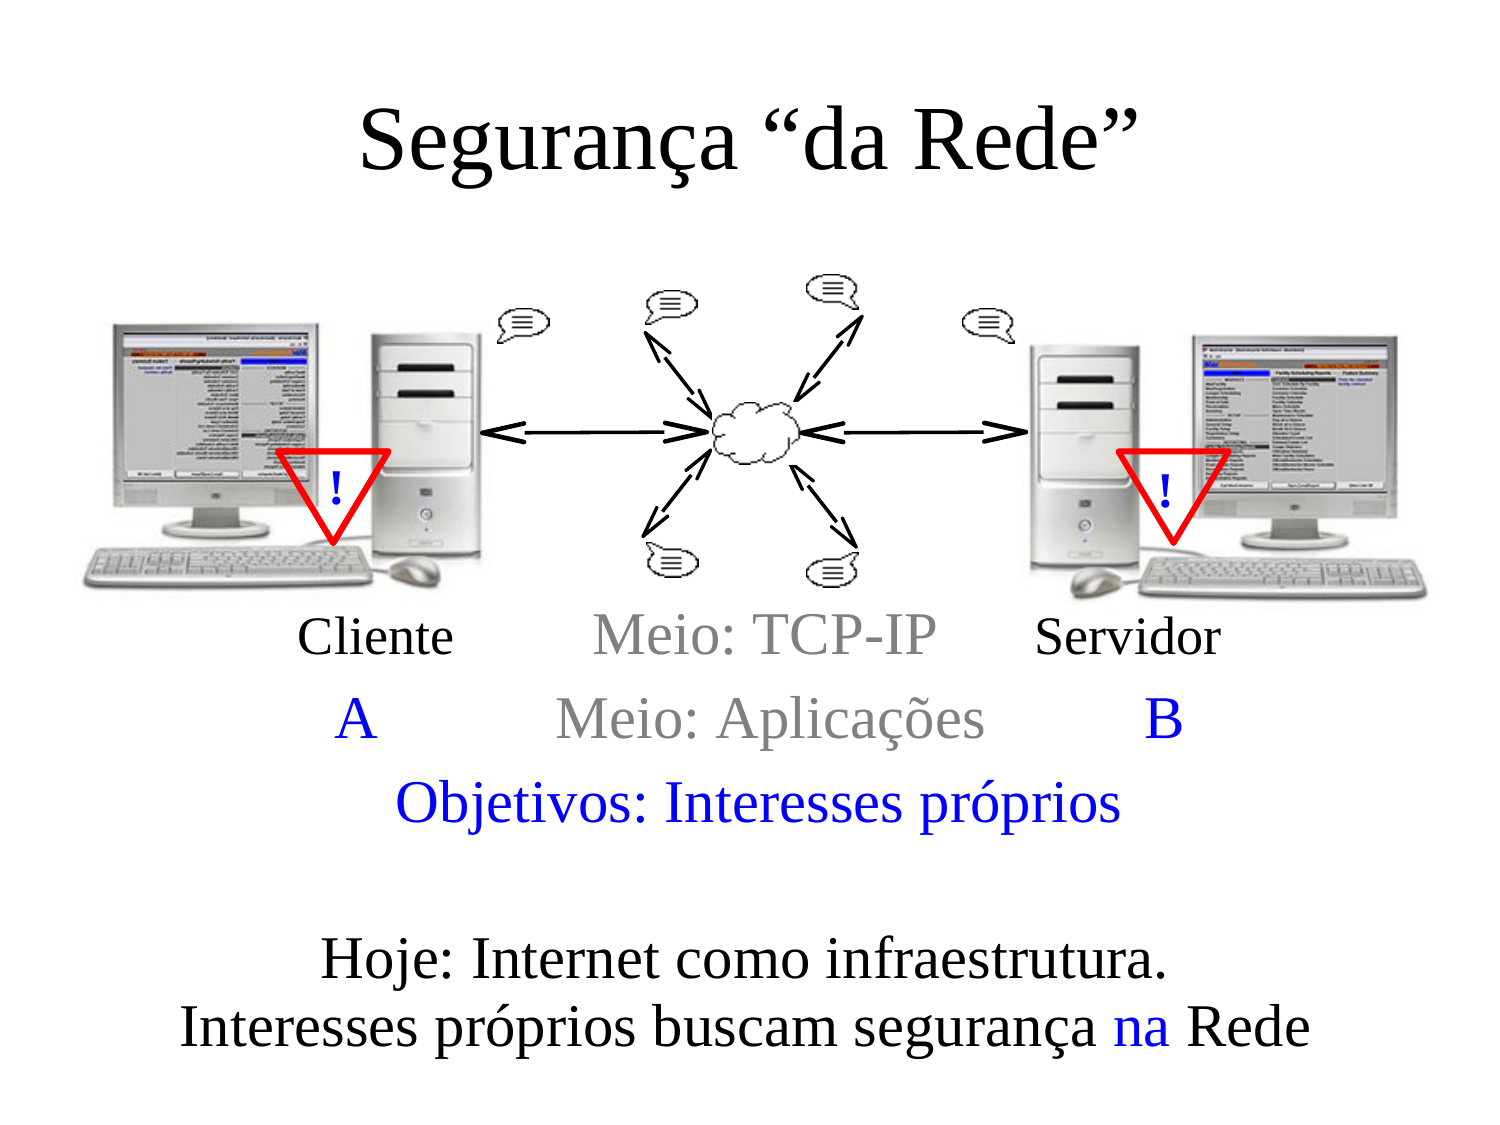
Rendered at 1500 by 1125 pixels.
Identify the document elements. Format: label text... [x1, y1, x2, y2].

picture [962, 308, 1015, 344]
title Segurança “da Rede” [75, 44, 1425, 233]
subtitle Hoje: Internet como infraestrutura. Interesses próprios buscam segurança na Rede [70, 923, 1421, 1060]
picture [497, 308, 550, 344]
picture [712, 402, 802, 465]
text_box ! [328, 460, 346, 516]
picture [73, 308, 491, 603]
picture [645, 290, 698, 326]
picture [806, 274, 859, 310]
picture [646, 542, 699, 578]
picture [806, 552, 859, 588]
picture [1021, 320, 1438, 614]
text_box ! [1157, 462, 1175, 518]
text_box Cliente Meio: TCP-IP Servidor A Meio: Aplicações B Objetivos: Interesses próprios [84, 599, 1435, 836]
